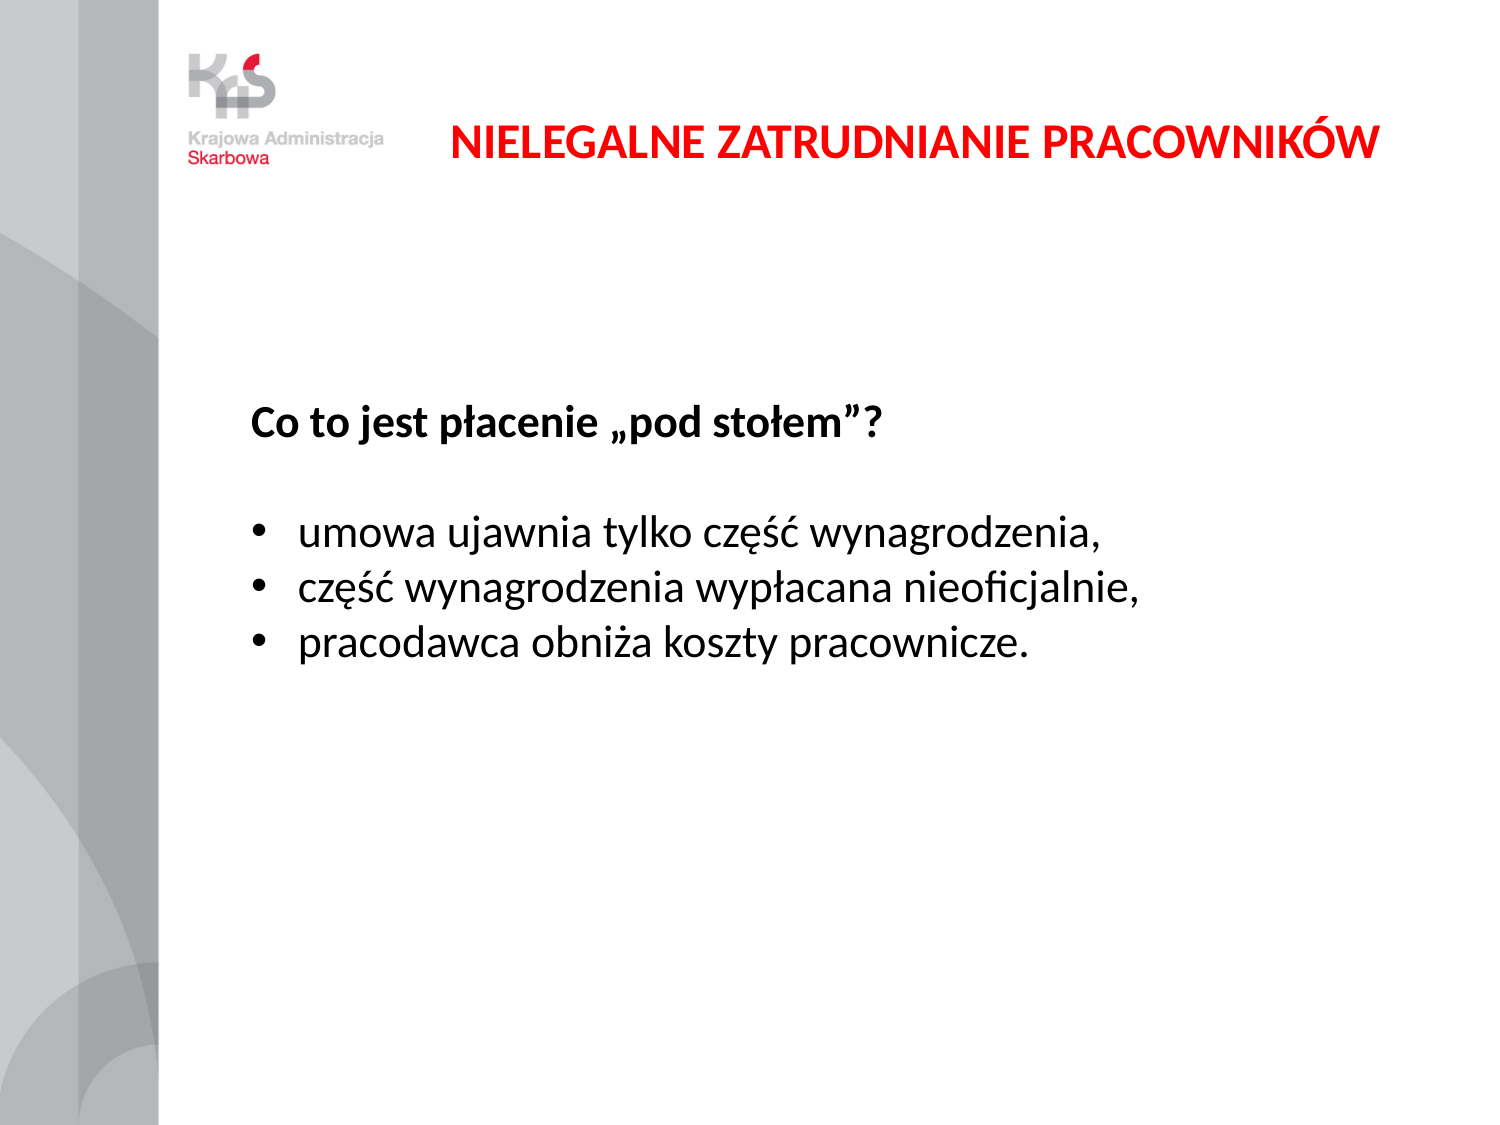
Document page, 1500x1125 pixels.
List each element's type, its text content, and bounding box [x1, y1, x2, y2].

text_box Co to jest płacenie „pod stołem”? umowa ujawnia tylko część wynagrodzenia, część wynagrodzenia wypłacana nieoficjalnie, pracodawca obniża koszty pracownicze. [236, 384, 1393, 675]
title NIELEGALNE ZATRUDNIANIE PRACOWNIKÓW [406, 45, 1425, 233]
list [111, 299, 1462, 1125]
picture [0, 0, 1500, 1125]
